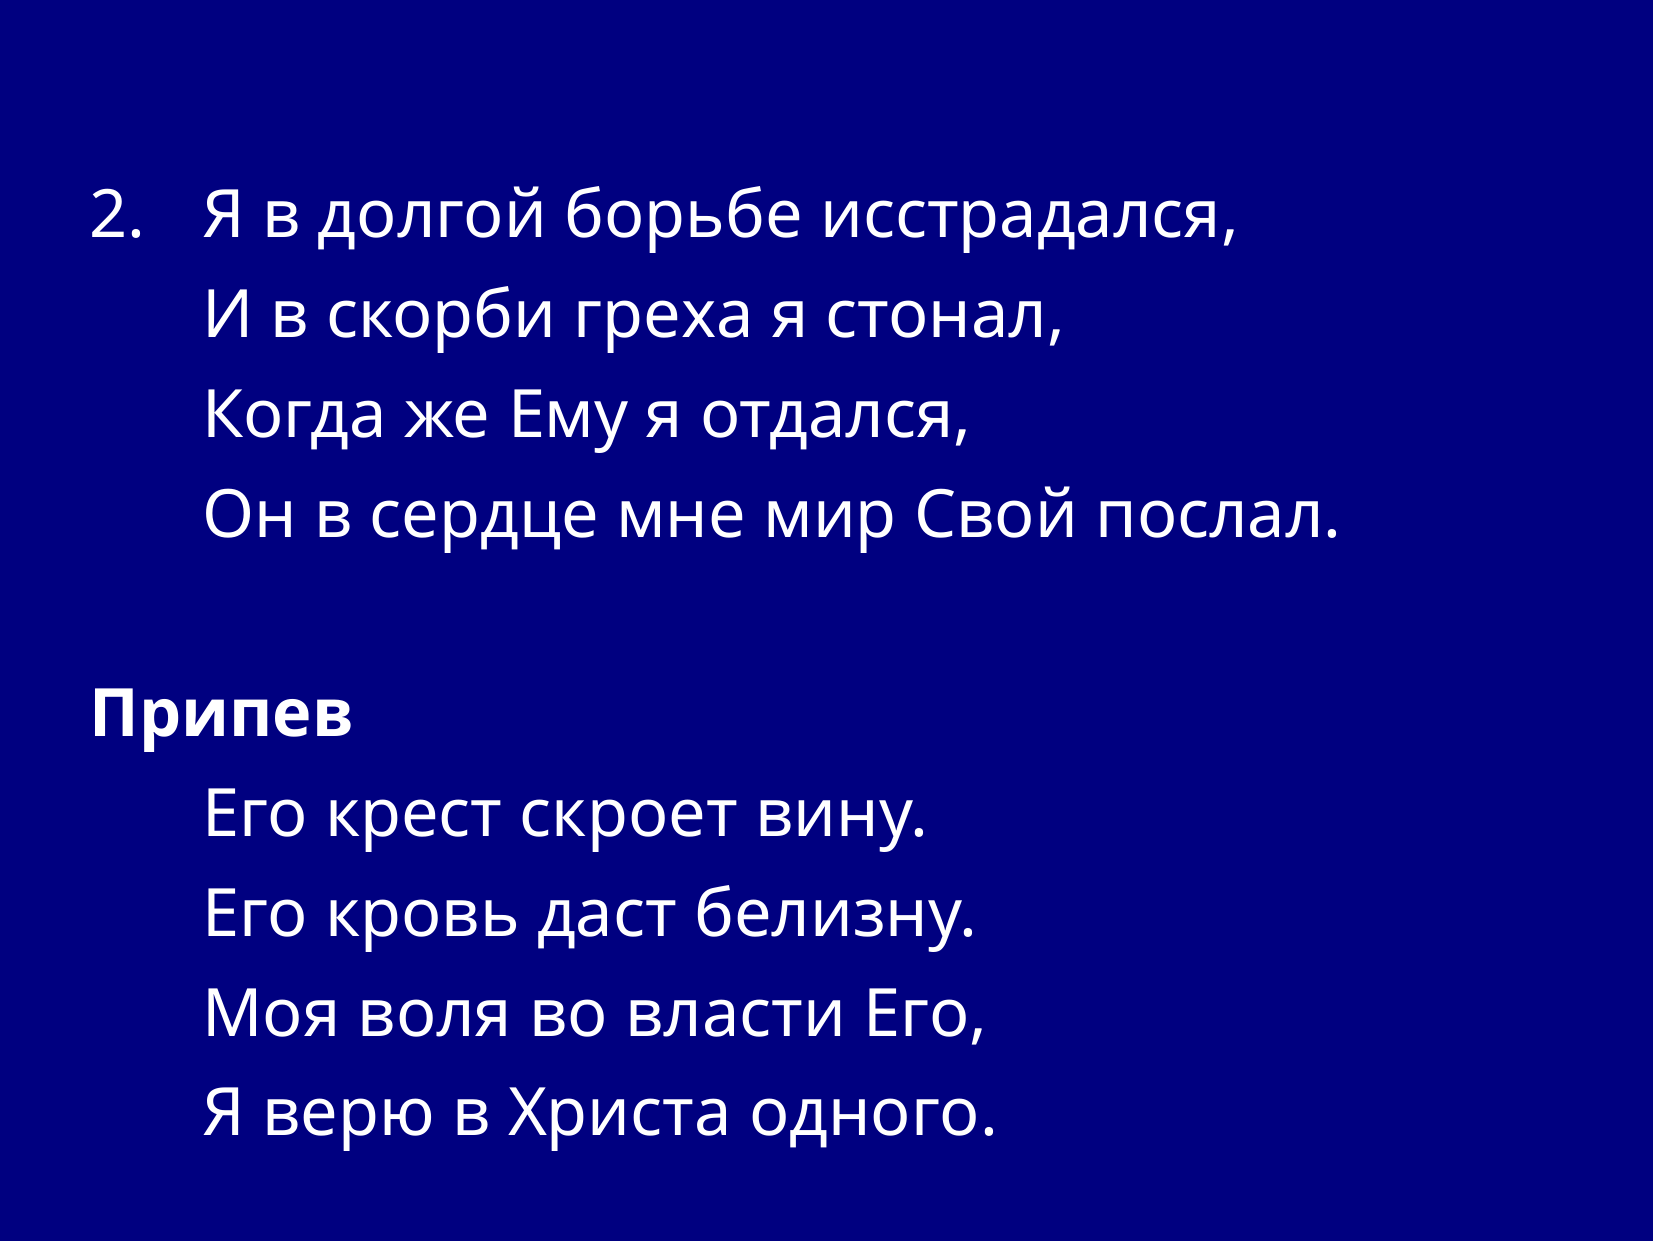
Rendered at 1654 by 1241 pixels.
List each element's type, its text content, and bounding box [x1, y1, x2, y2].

text_box 2. Я в долгой борьбе исстрадался, И в скорби греха я стонал, Когда же Ему я отдался, Он в сердце мне мир Свой послал. Припев Его крест скроет вину. Его кровь даст белизну. Моя воля во власти Его, Я верю в Христа одного. [75, 150, 1576, 1163]
